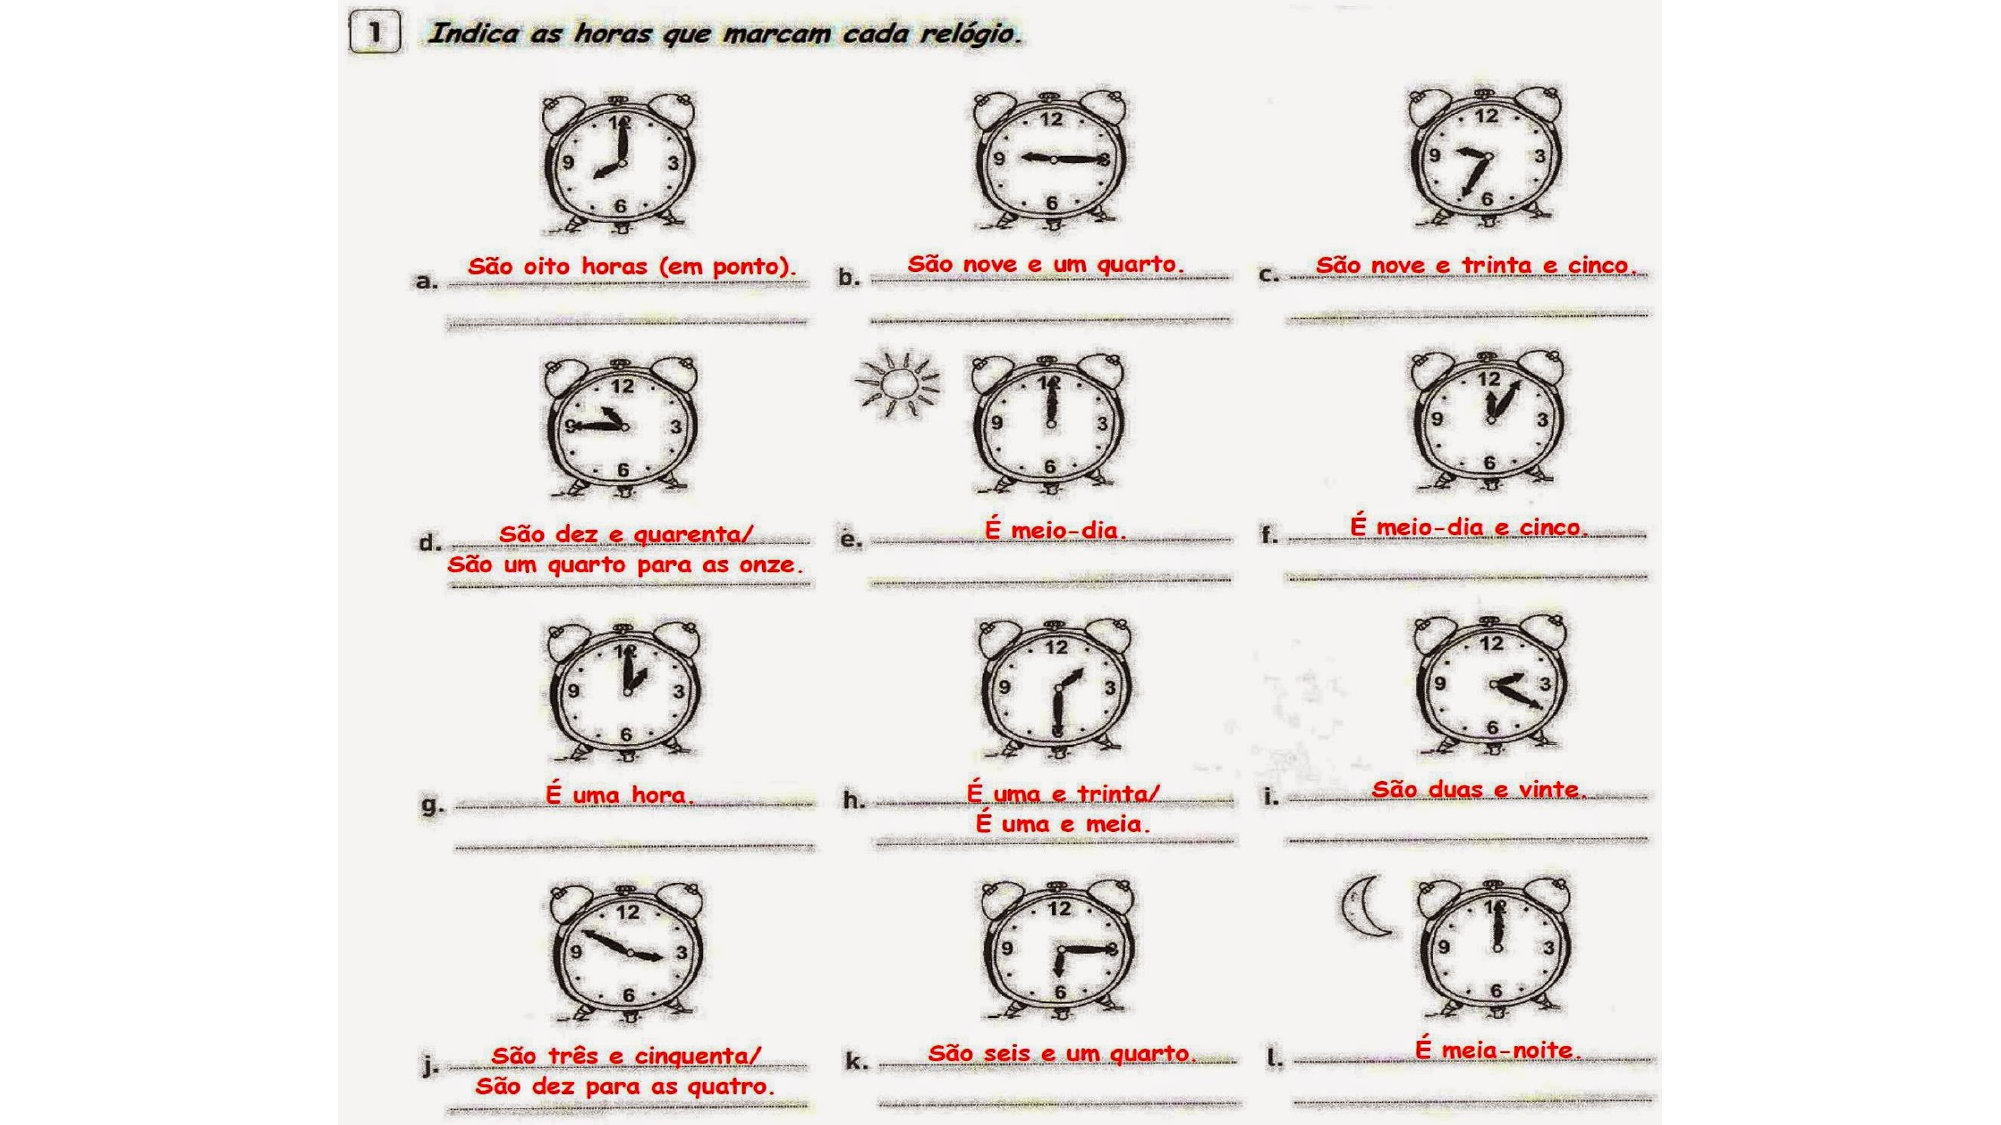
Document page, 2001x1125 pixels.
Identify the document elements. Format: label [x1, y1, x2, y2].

picture [338, 0, 1662, 1125]
